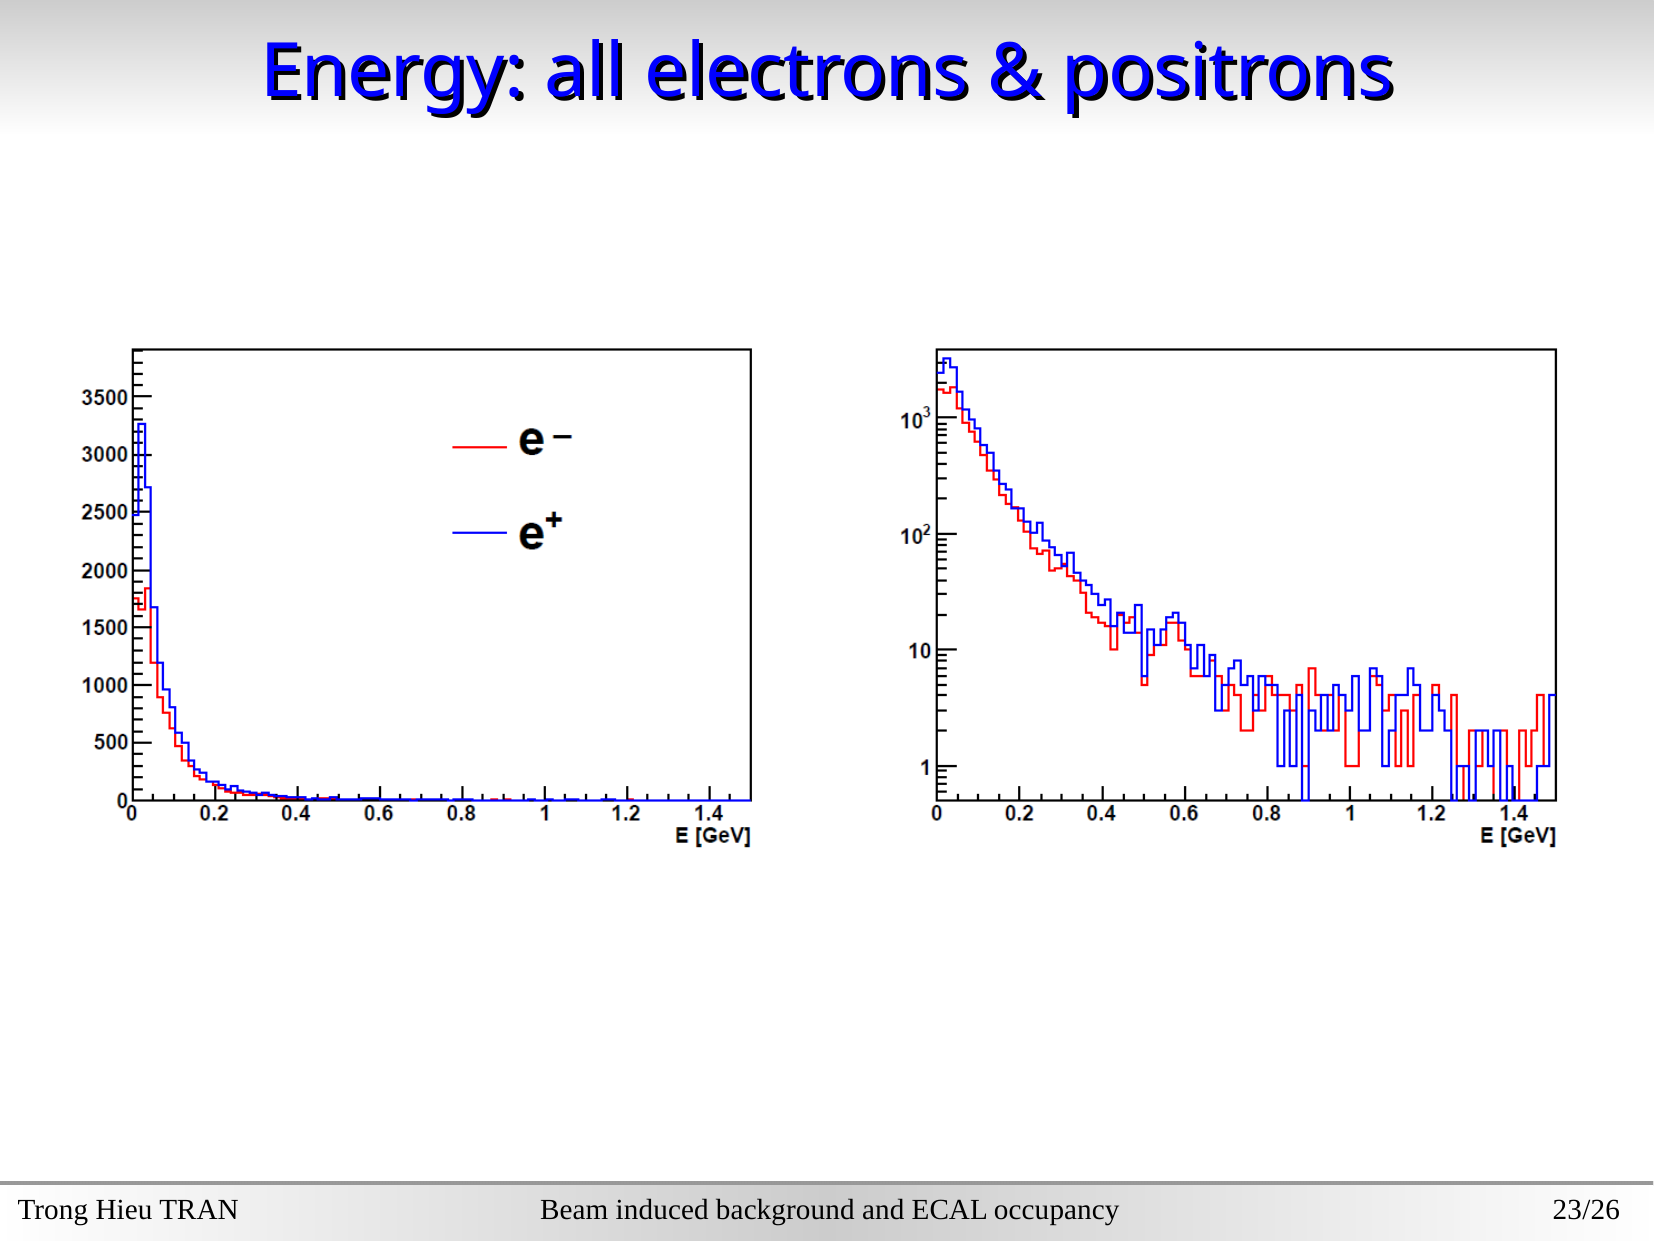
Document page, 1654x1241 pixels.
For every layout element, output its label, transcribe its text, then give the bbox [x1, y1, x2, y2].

picture [75, 334, 1576, 856]
title Energy: all electrons & positrons [0, 0, 1654, 136]
